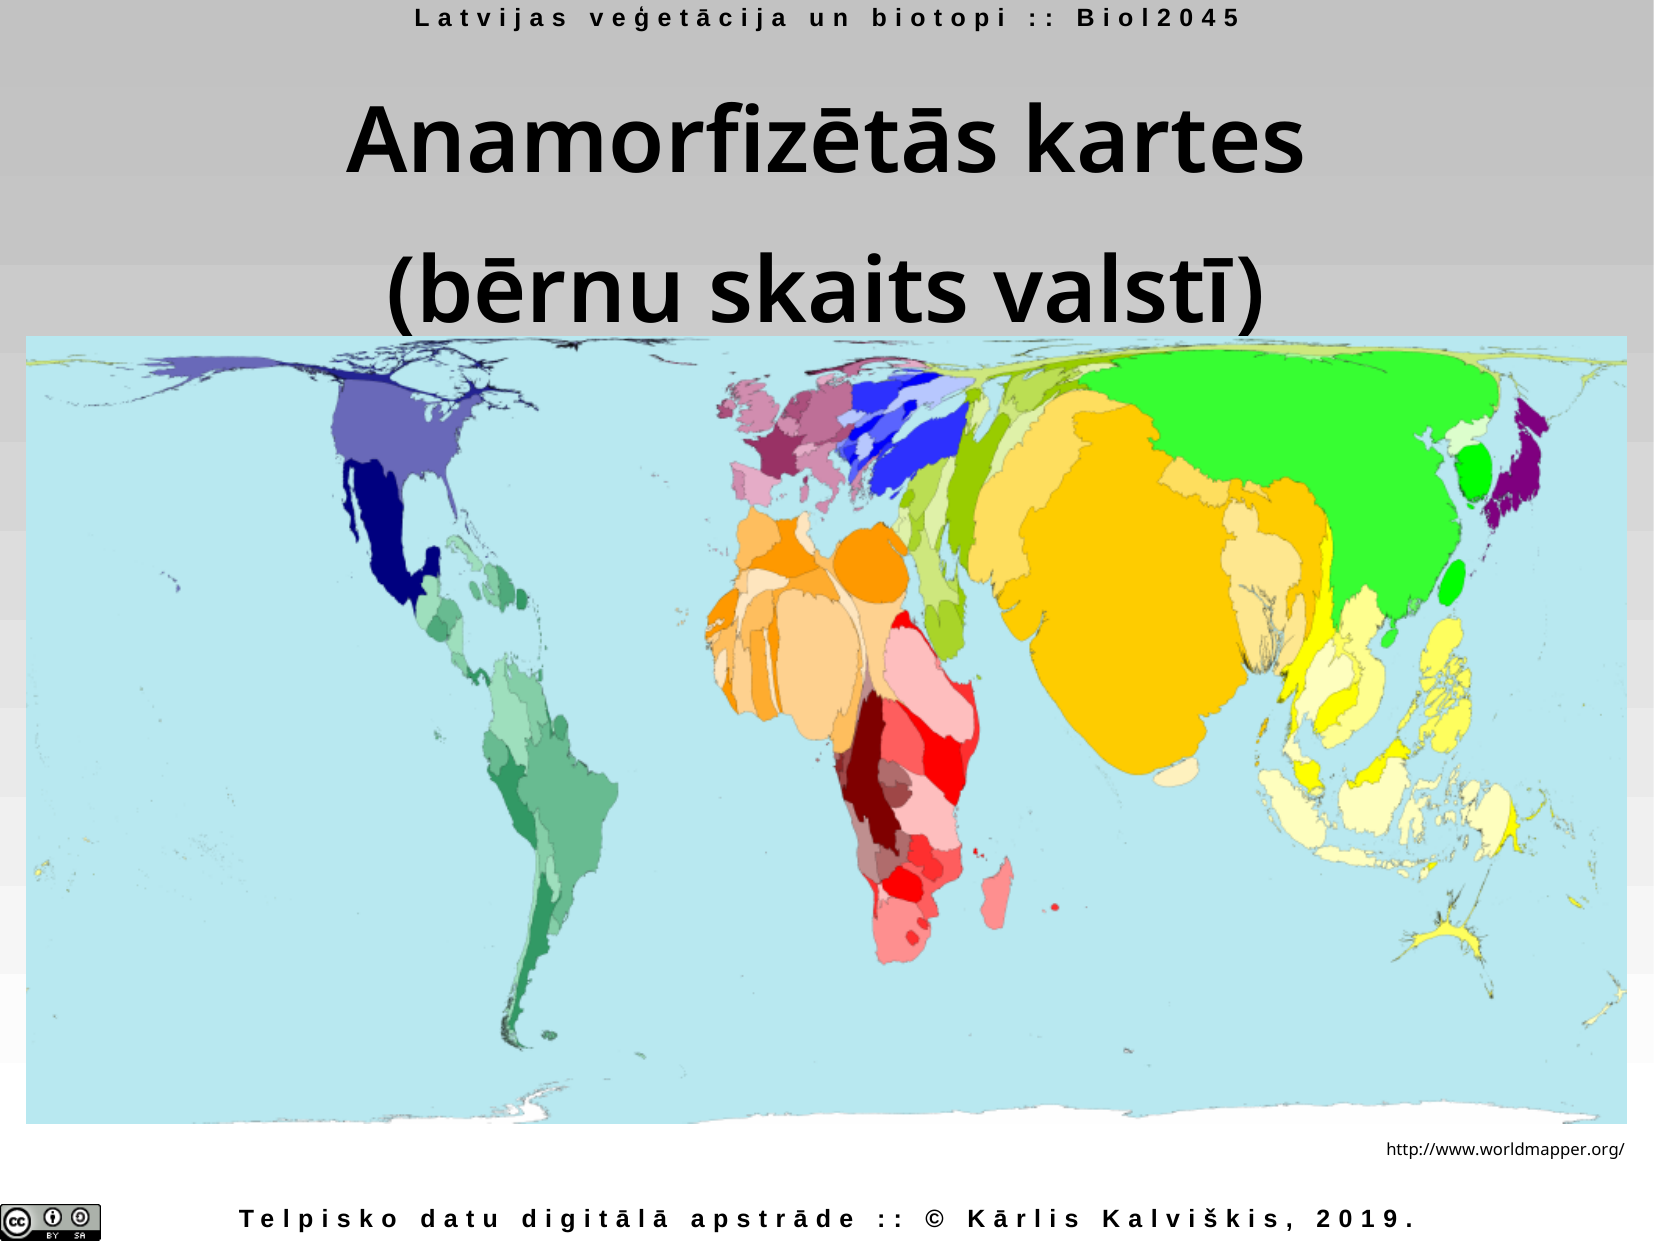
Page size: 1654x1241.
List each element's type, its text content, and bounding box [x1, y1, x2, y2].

title Anamorfizētās kartes (bērnu skaits valstī) [29, 49, 1625, 296]
text_box http://www.worldmapper.org/ [1406, 1140, 1626, 1161]
picture [0, 0, 1654, 1241]
